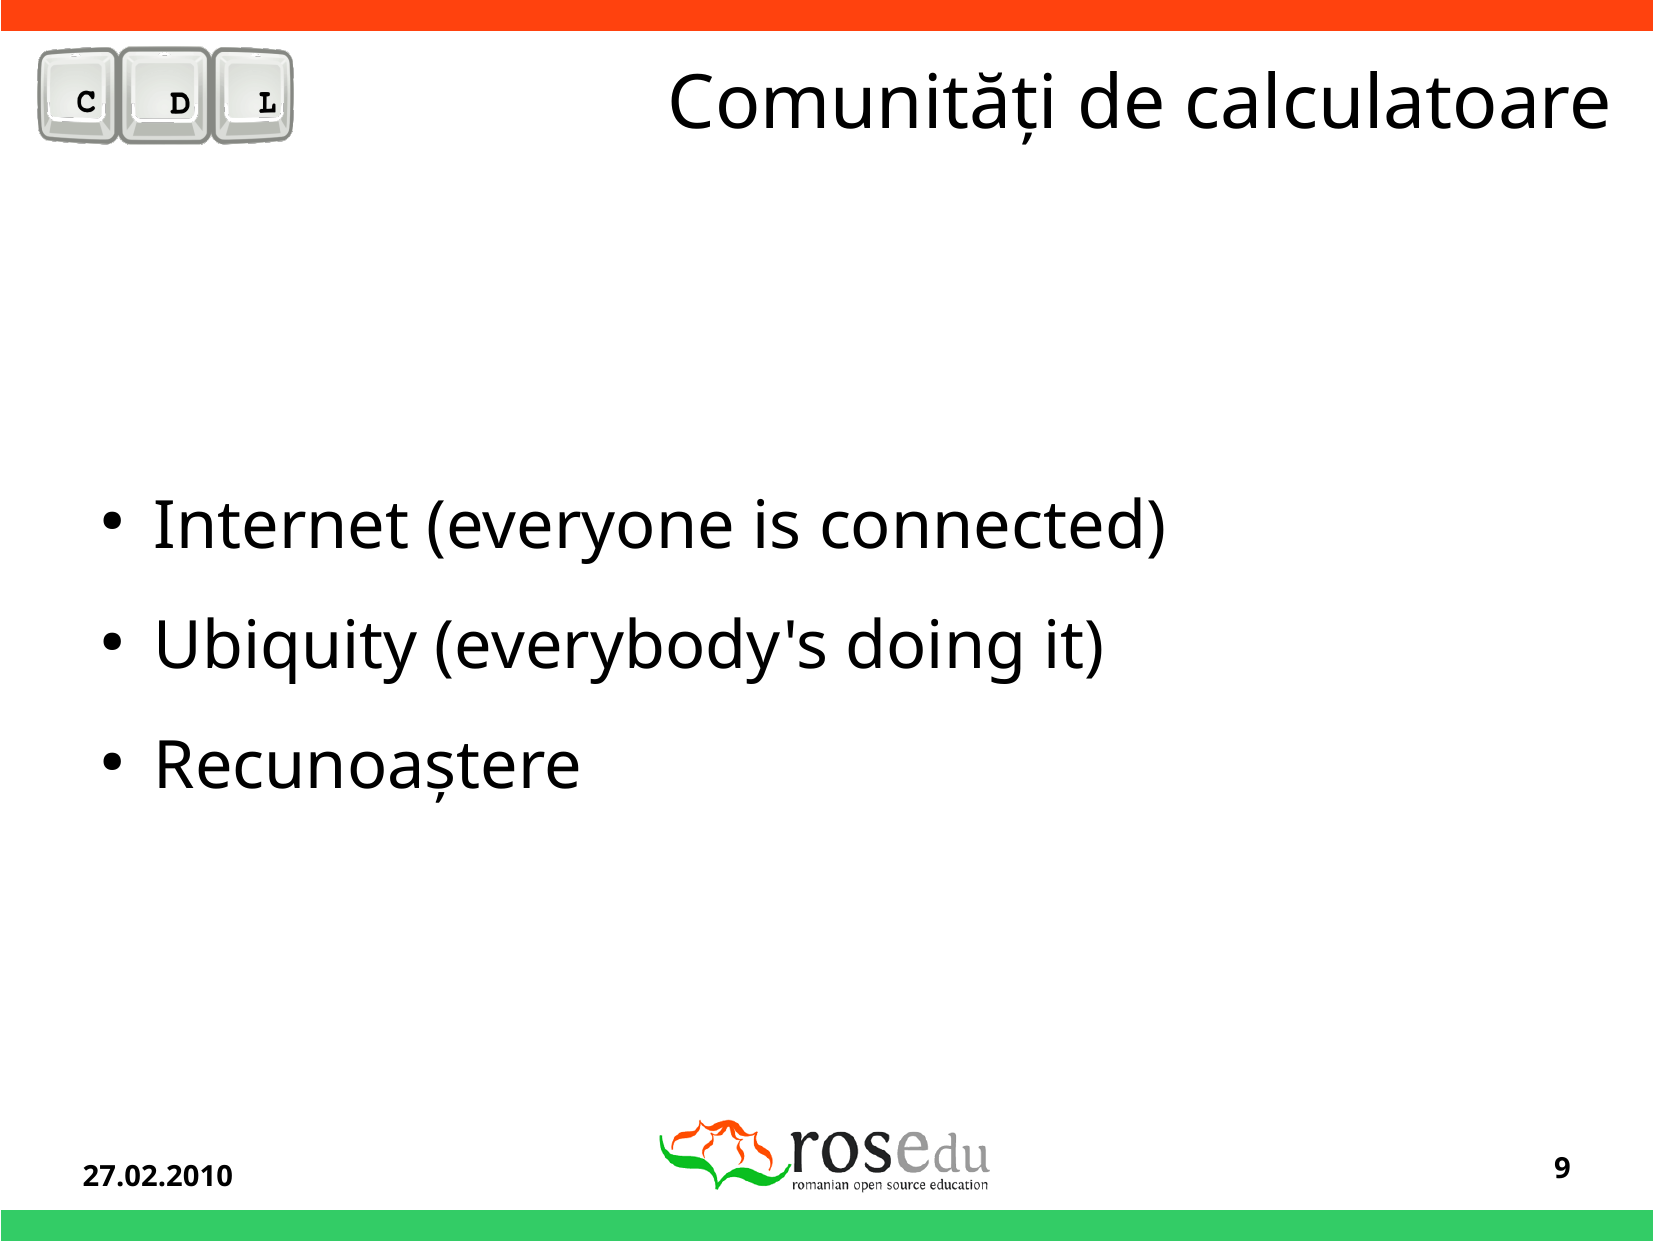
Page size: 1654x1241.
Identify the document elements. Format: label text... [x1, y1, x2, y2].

title Comunități de calculatoare [300, 52, 1613, 146]
picture [656, 1104, 1005, 1209]
list Internet (everyone is connected) Ubiquity (everybody's doing it) Recunoaștere [82, 182, 1571, 1104]
picture [37, 46, 294, 145]
